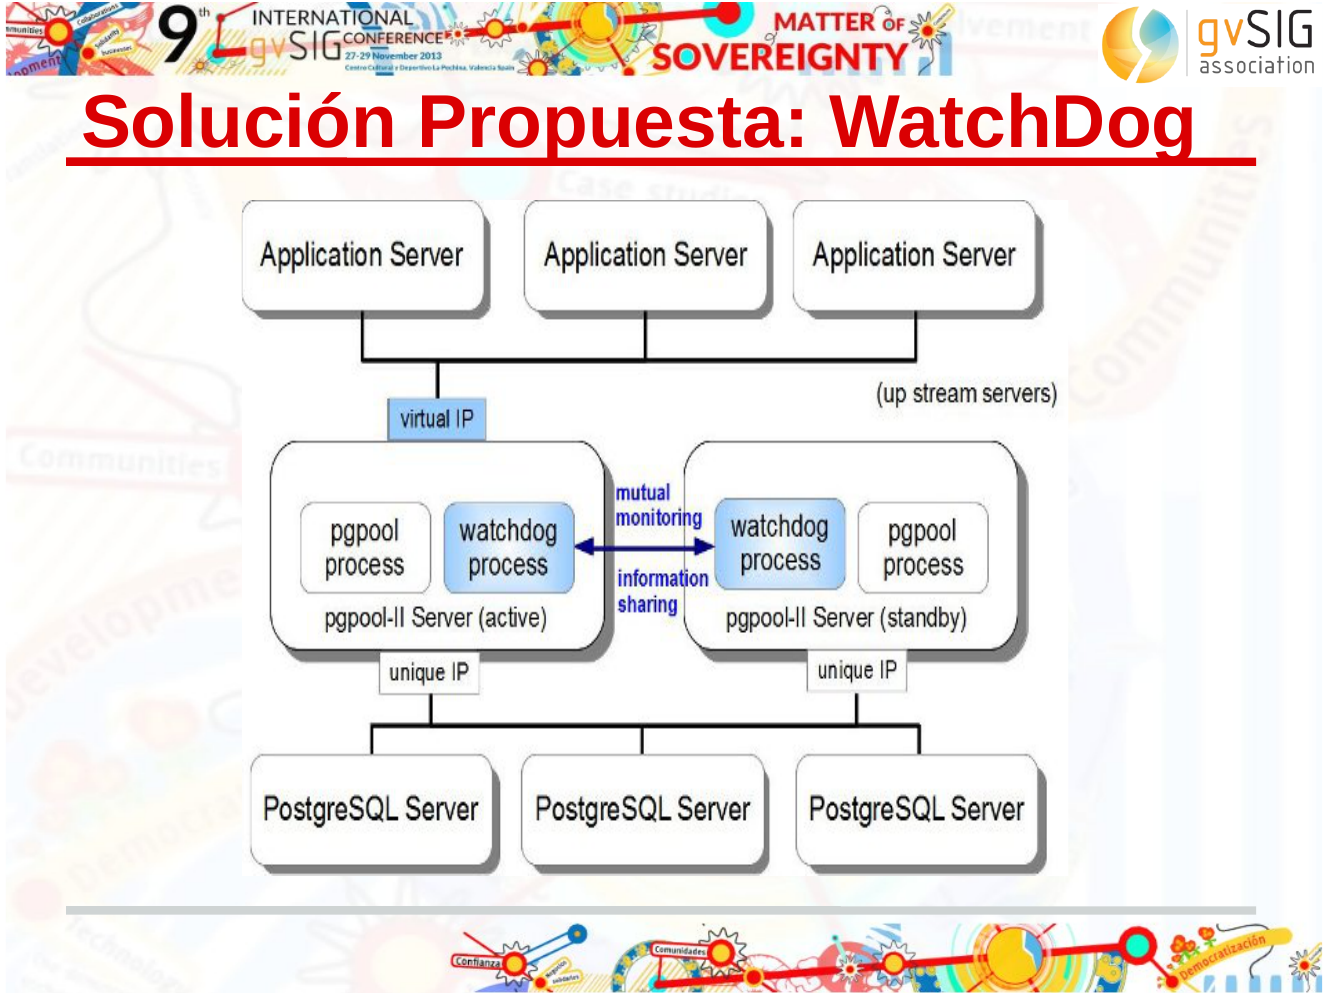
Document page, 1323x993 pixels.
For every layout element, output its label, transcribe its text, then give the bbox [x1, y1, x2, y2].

title Solución Propuesta: WatchDog [66, 39, 1257, 178]
picture [5, 2, 1323, 993]
text_box [241, 200, 1069, 876]
